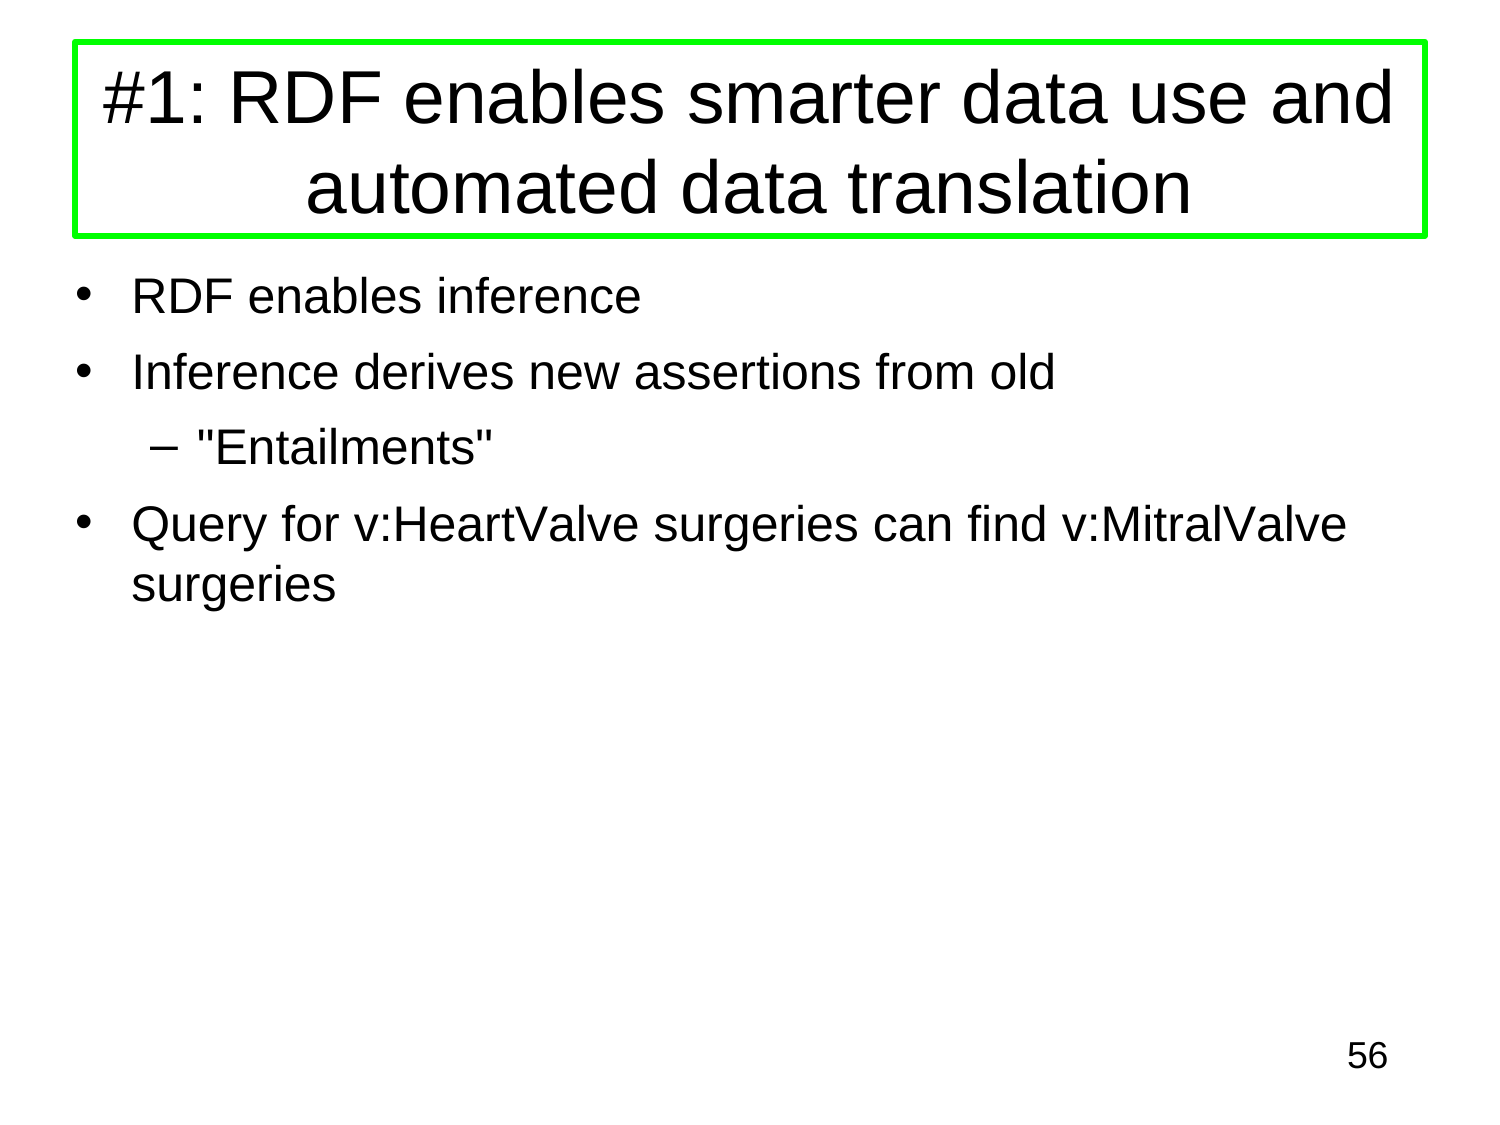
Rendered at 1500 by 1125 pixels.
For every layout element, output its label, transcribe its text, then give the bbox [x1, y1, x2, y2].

list RDF enables inference Inference derives new assertions from old "Entailments" Query for v:HeartValve surgeries can find v:MitralValve surgeries [75, 263, 1395, 916]
title #1: RDF enables smarter data use and automated data translation [75, 41, 1425, 236]
